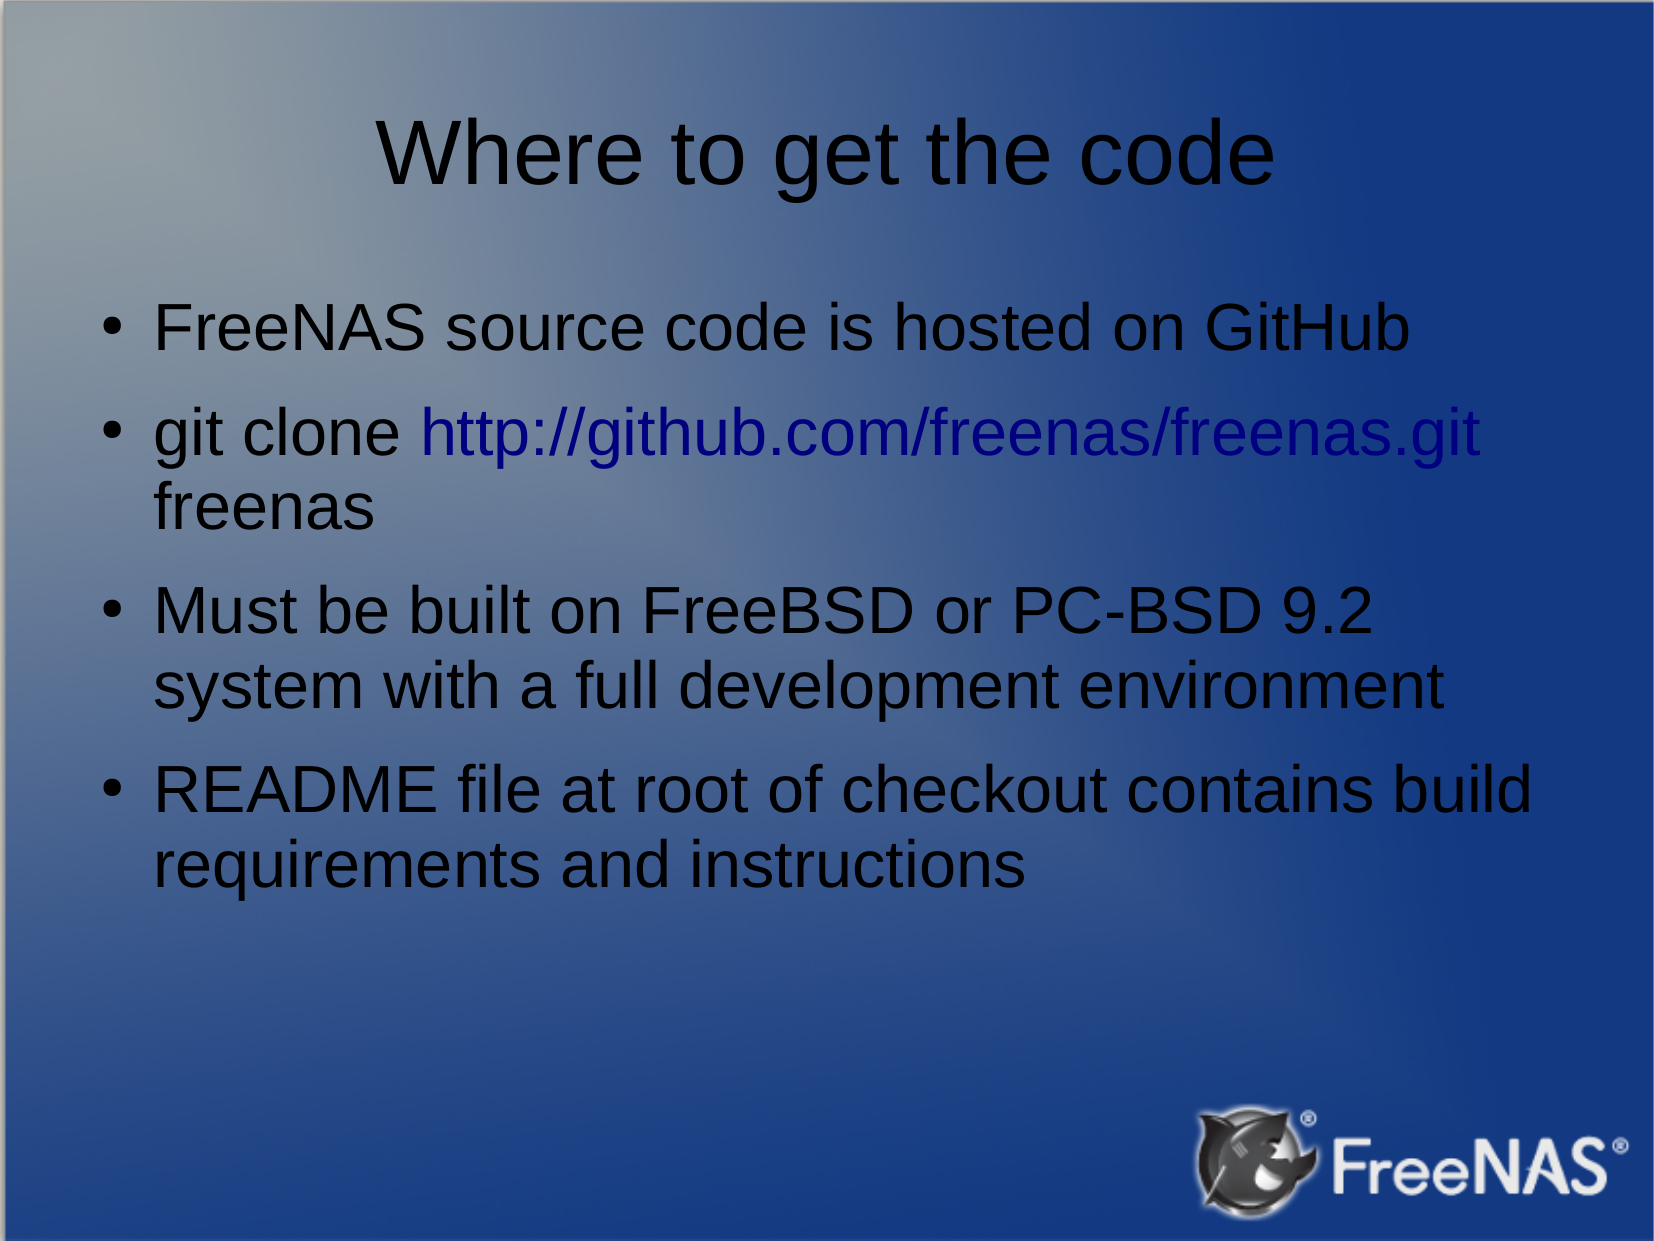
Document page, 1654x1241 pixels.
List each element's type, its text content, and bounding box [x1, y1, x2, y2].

title Where to get the code [82, 49, 1571, 257]
picture [0, 0, 1654, 1241]
list FreeNAS source code is hosted on GitHub git clone http://github.com/freenas/freenas.git freenas Must be built on FreeBSD or PC-BSD 9.2 system with a full development environment README file at root of checkout contains build requirements and instructions [82, 290, 1571, 1111]
